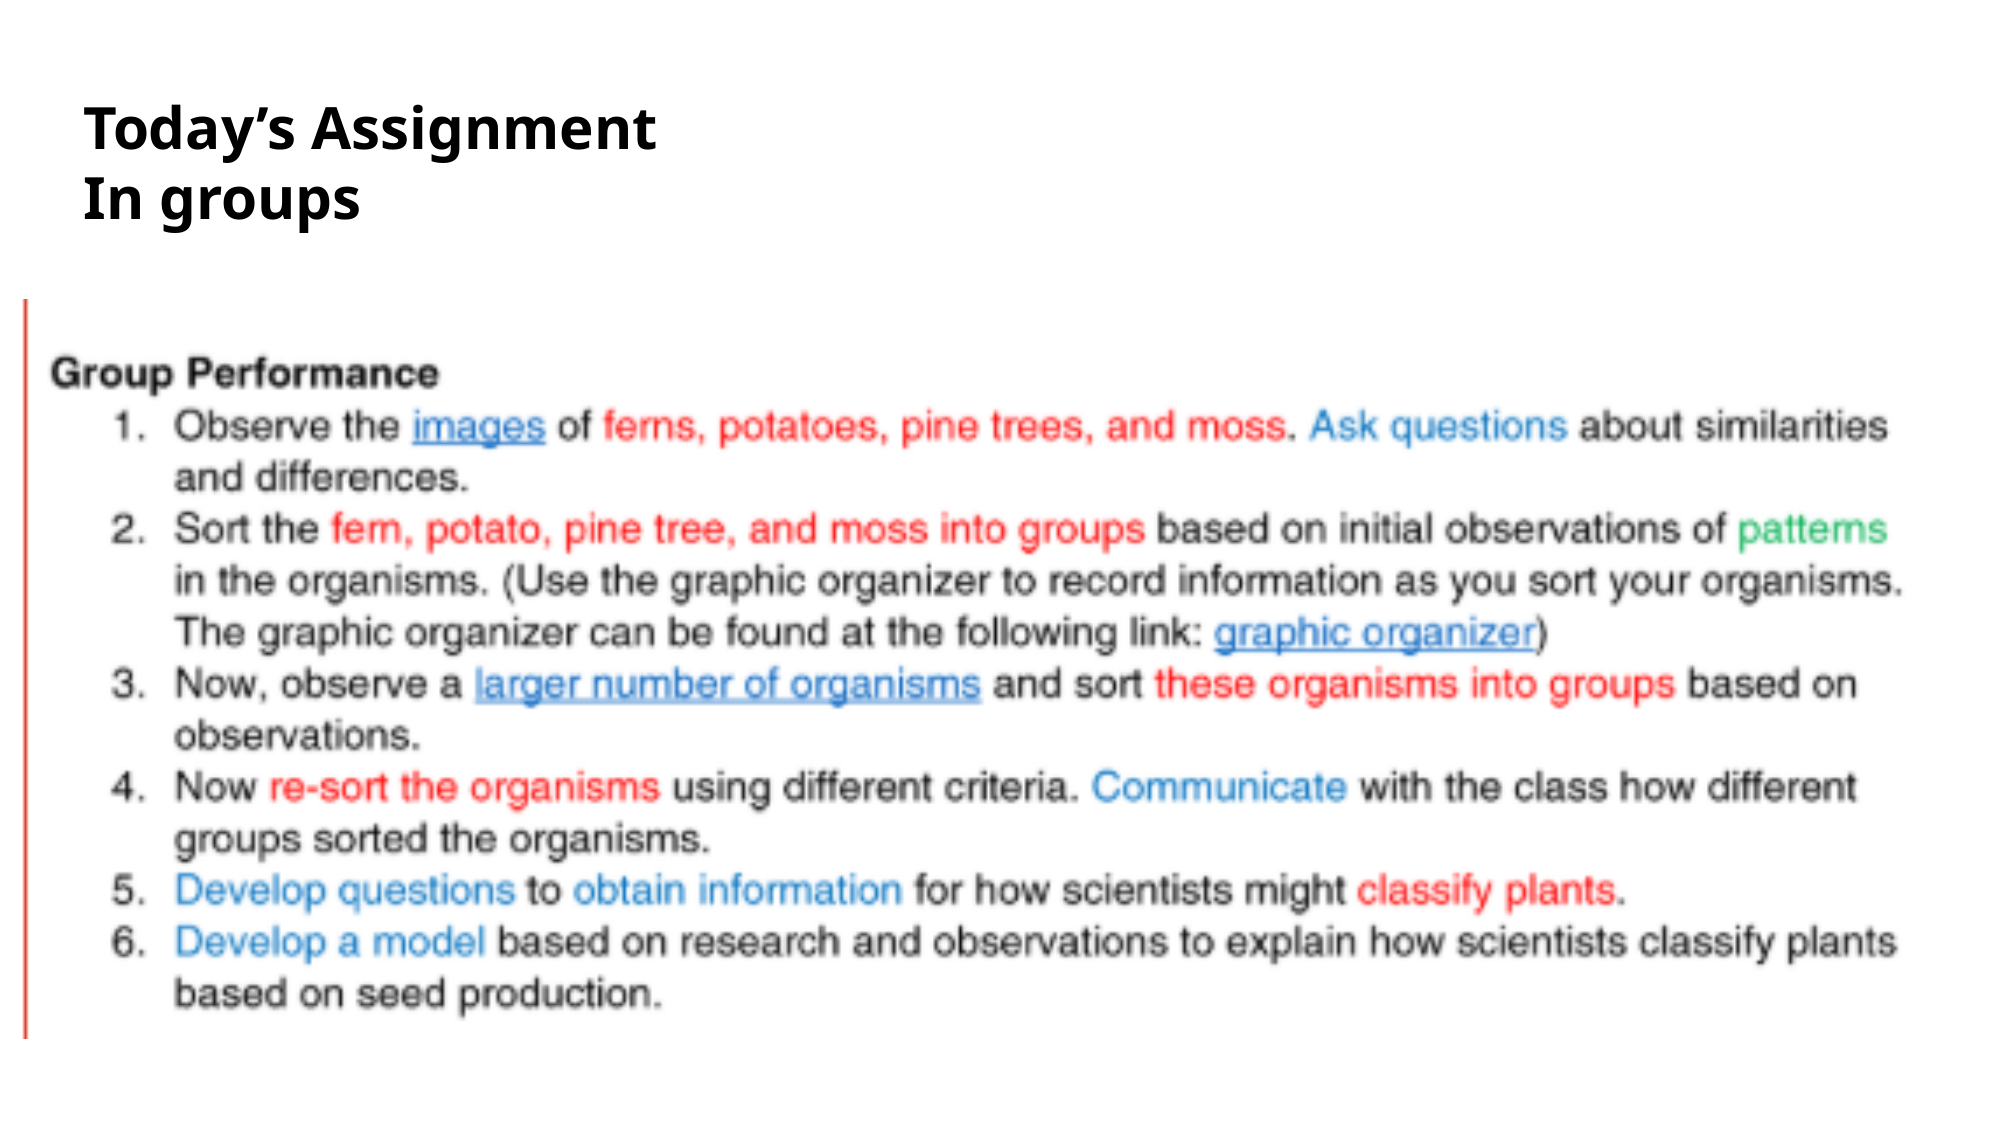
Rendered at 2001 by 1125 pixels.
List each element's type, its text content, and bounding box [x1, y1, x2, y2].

picture [18, 299, 1916, 1039]
text_box Today’s Assignment In groups [68, 83, 1902, 240]
